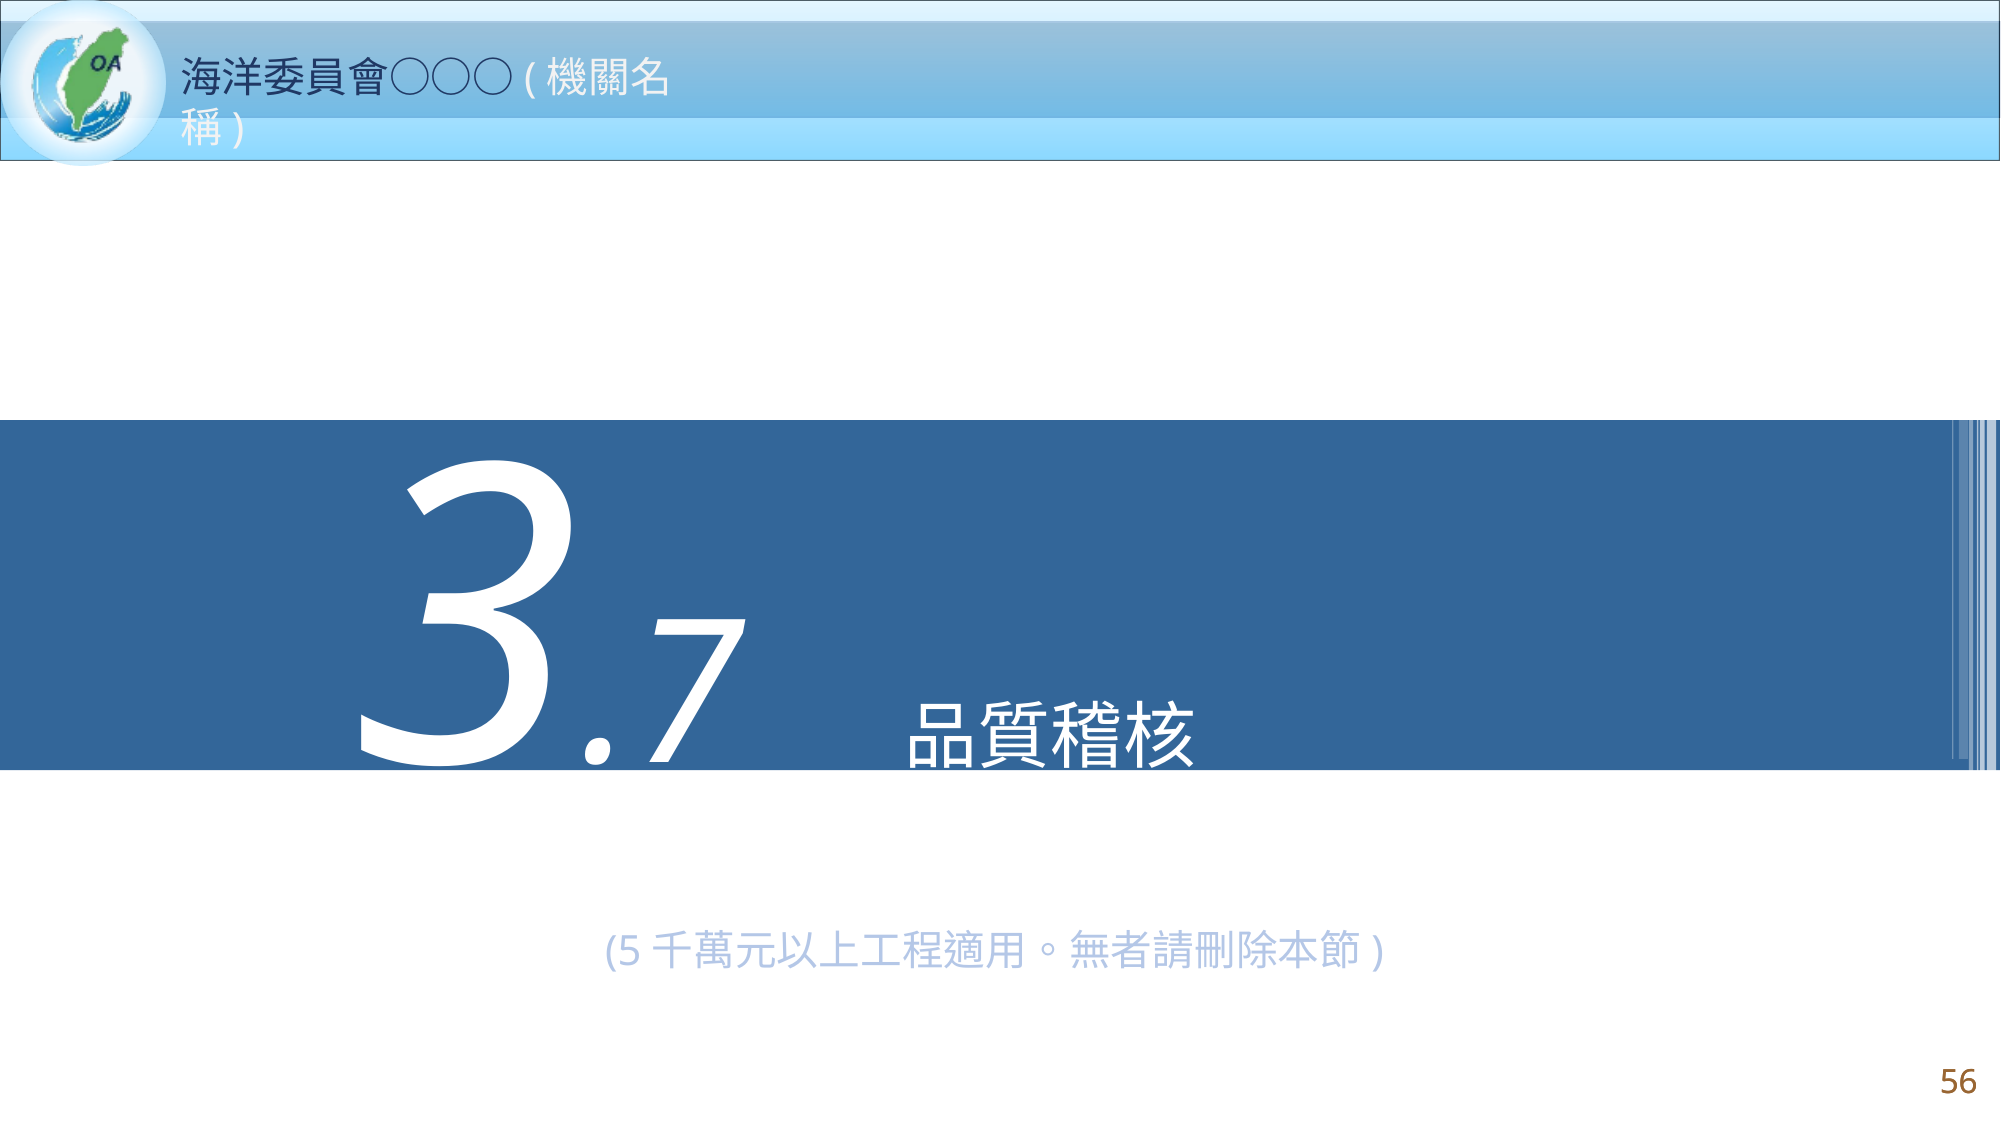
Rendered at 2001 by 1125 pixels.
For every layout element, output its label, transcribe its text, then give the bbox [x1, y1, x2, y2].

text_box (5千萬元以上工程適用。無者請刪除本節) [0, 786, 2000, 1112]
text_box [0, 420, 337, 771]
text_box 3.7 [337, 338, 869, 786]
text_box [869, 417, 2000, 771]
text_box 品質稽核 [889, 571, 2000, 897]
picture [0, 0, 166, 166]
